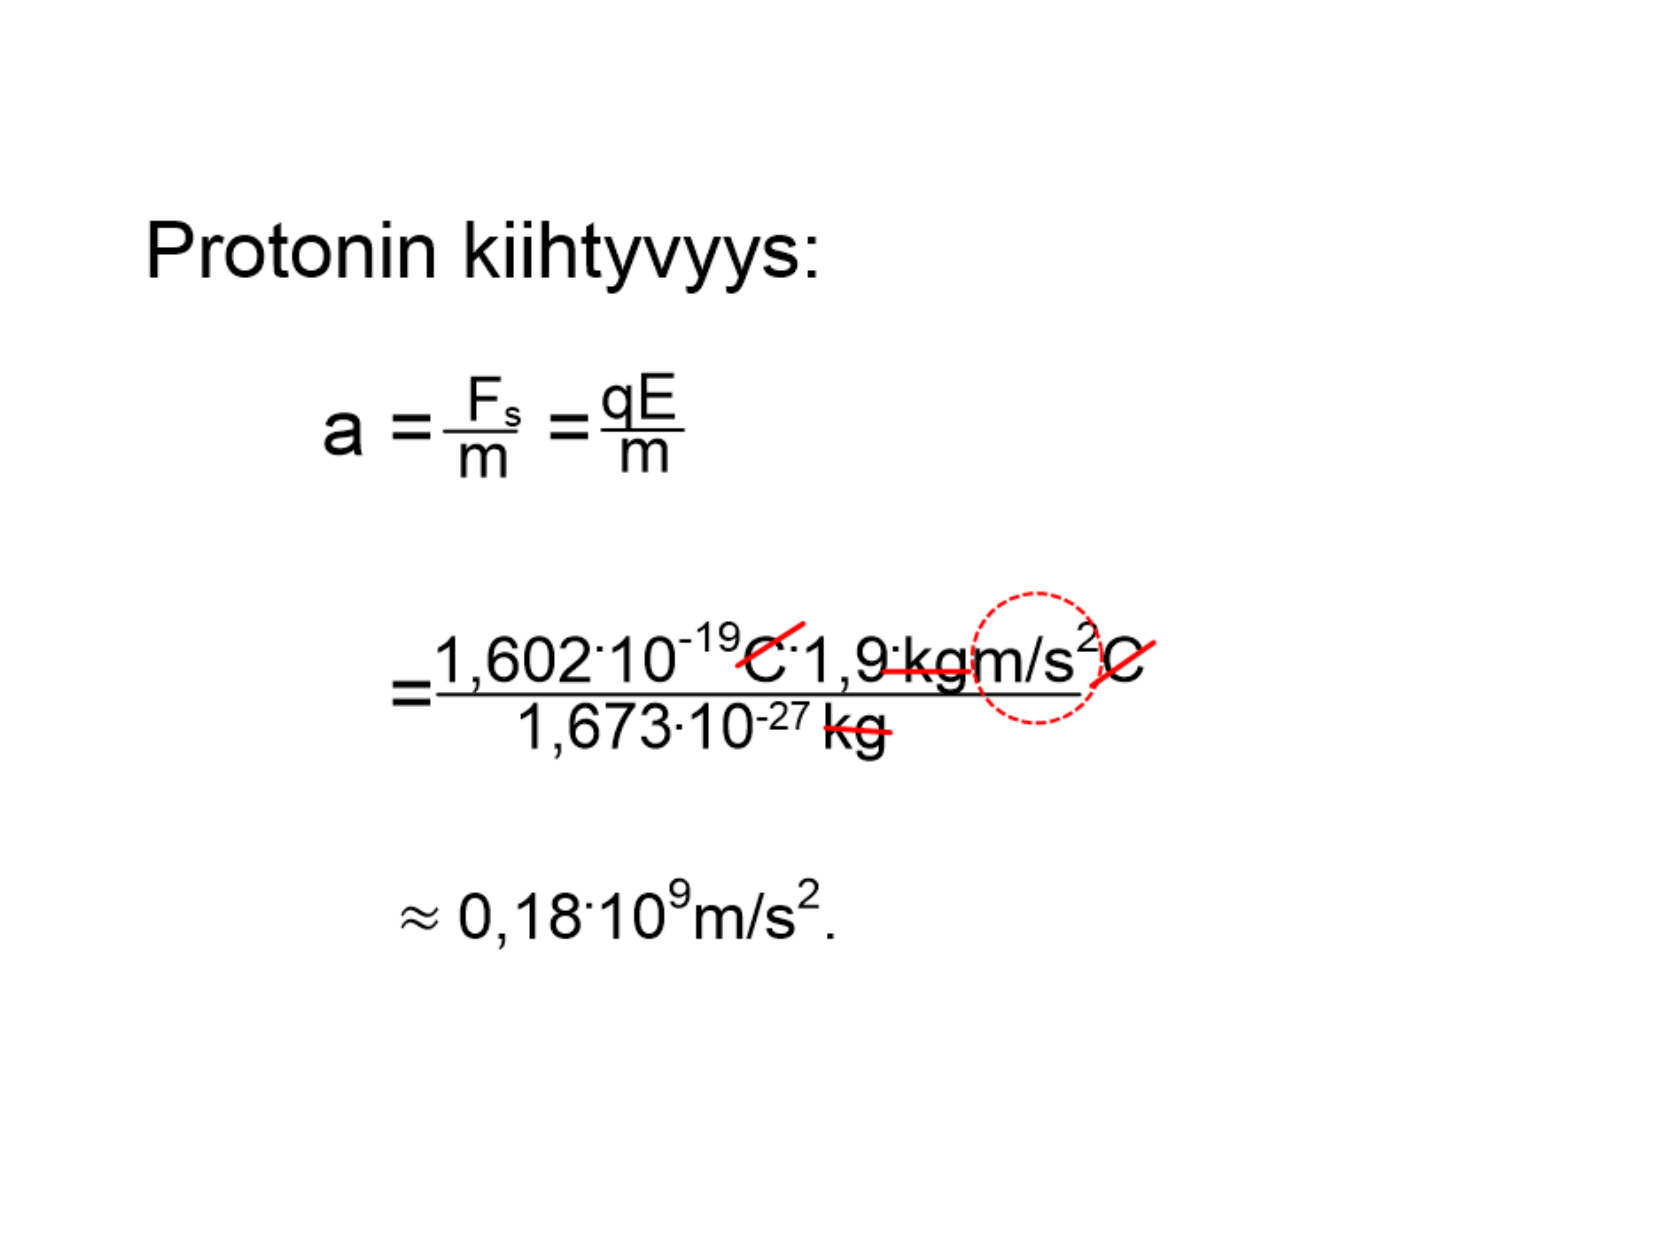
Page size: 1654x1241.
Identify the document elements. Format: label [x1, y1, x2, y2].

picture [94, 129, 1455, 1019]
